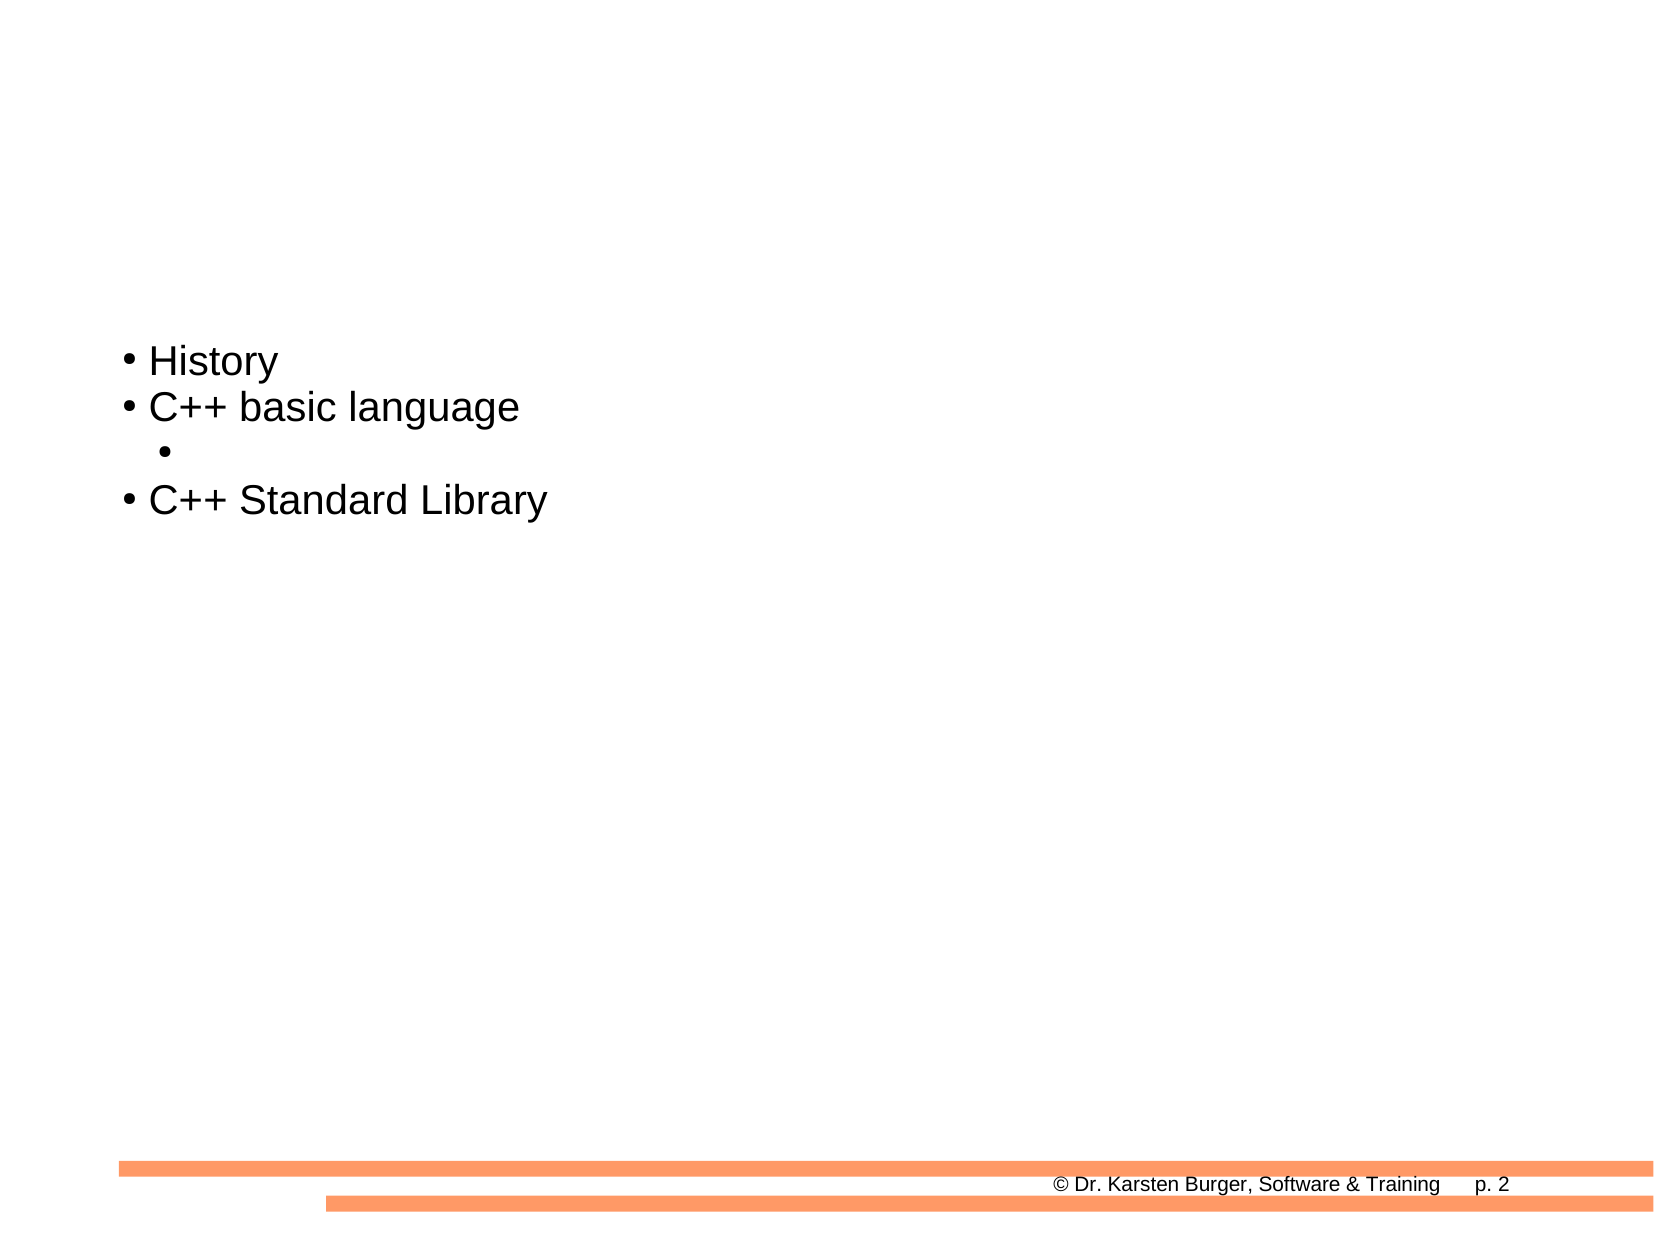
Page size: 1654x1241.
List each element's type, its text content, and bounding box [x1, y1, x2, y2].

text_box History C++ basic language C++ Standard Library [122, 151, 1526, 1043]
